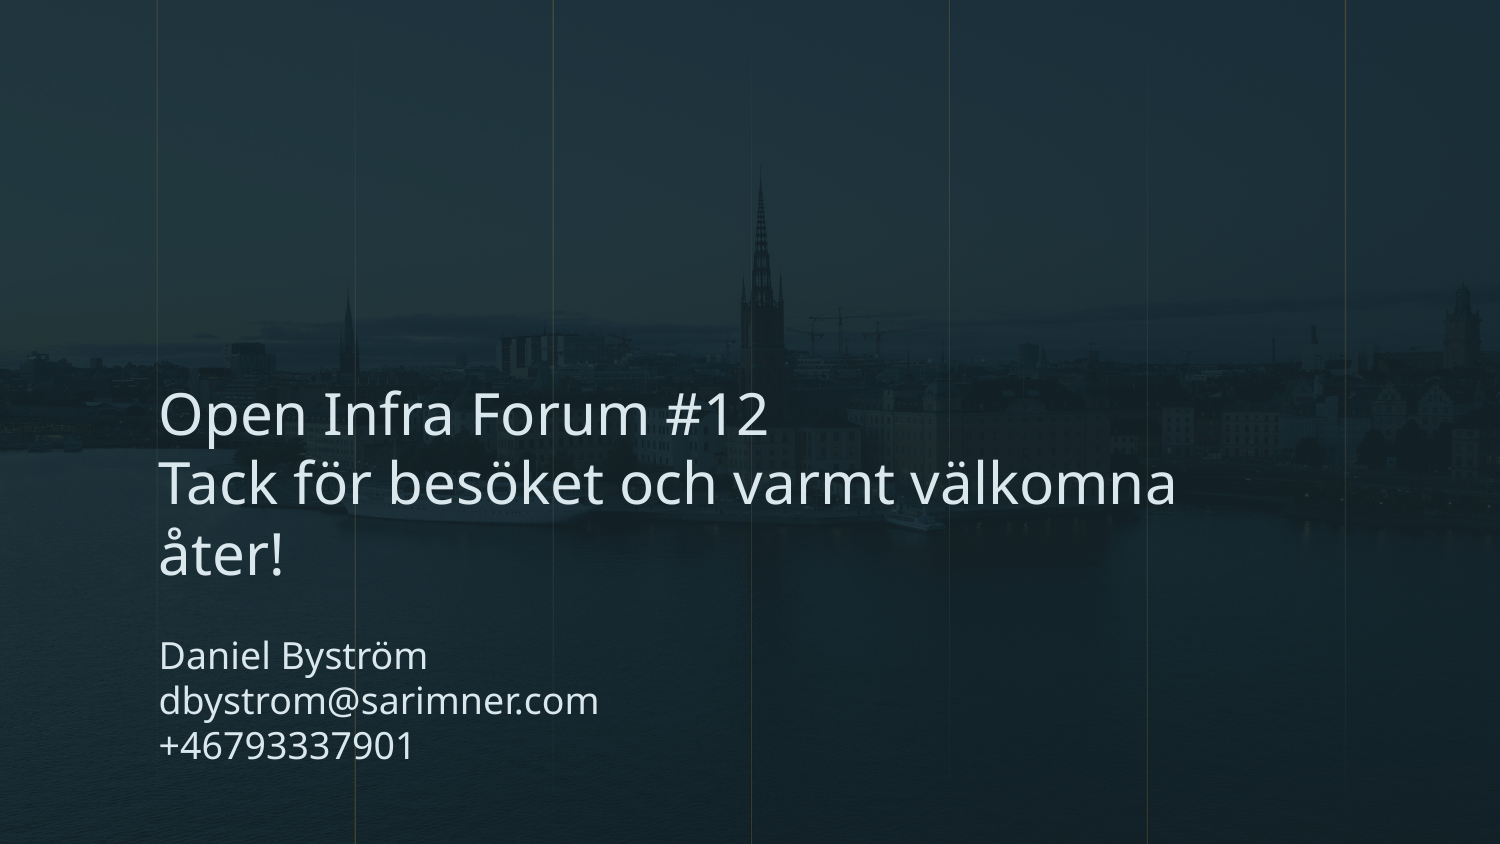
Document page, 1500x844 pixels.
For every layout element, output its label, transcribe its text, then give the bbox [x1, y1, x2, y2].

picture [0, 0, 1500, 844]
text_box Open Infra Forum #12 Tack för besöket och varmt välkomna åter! Daniel Byström dbystrom@sarimner.com +46793337901 [143, 361, 1211, 591]
